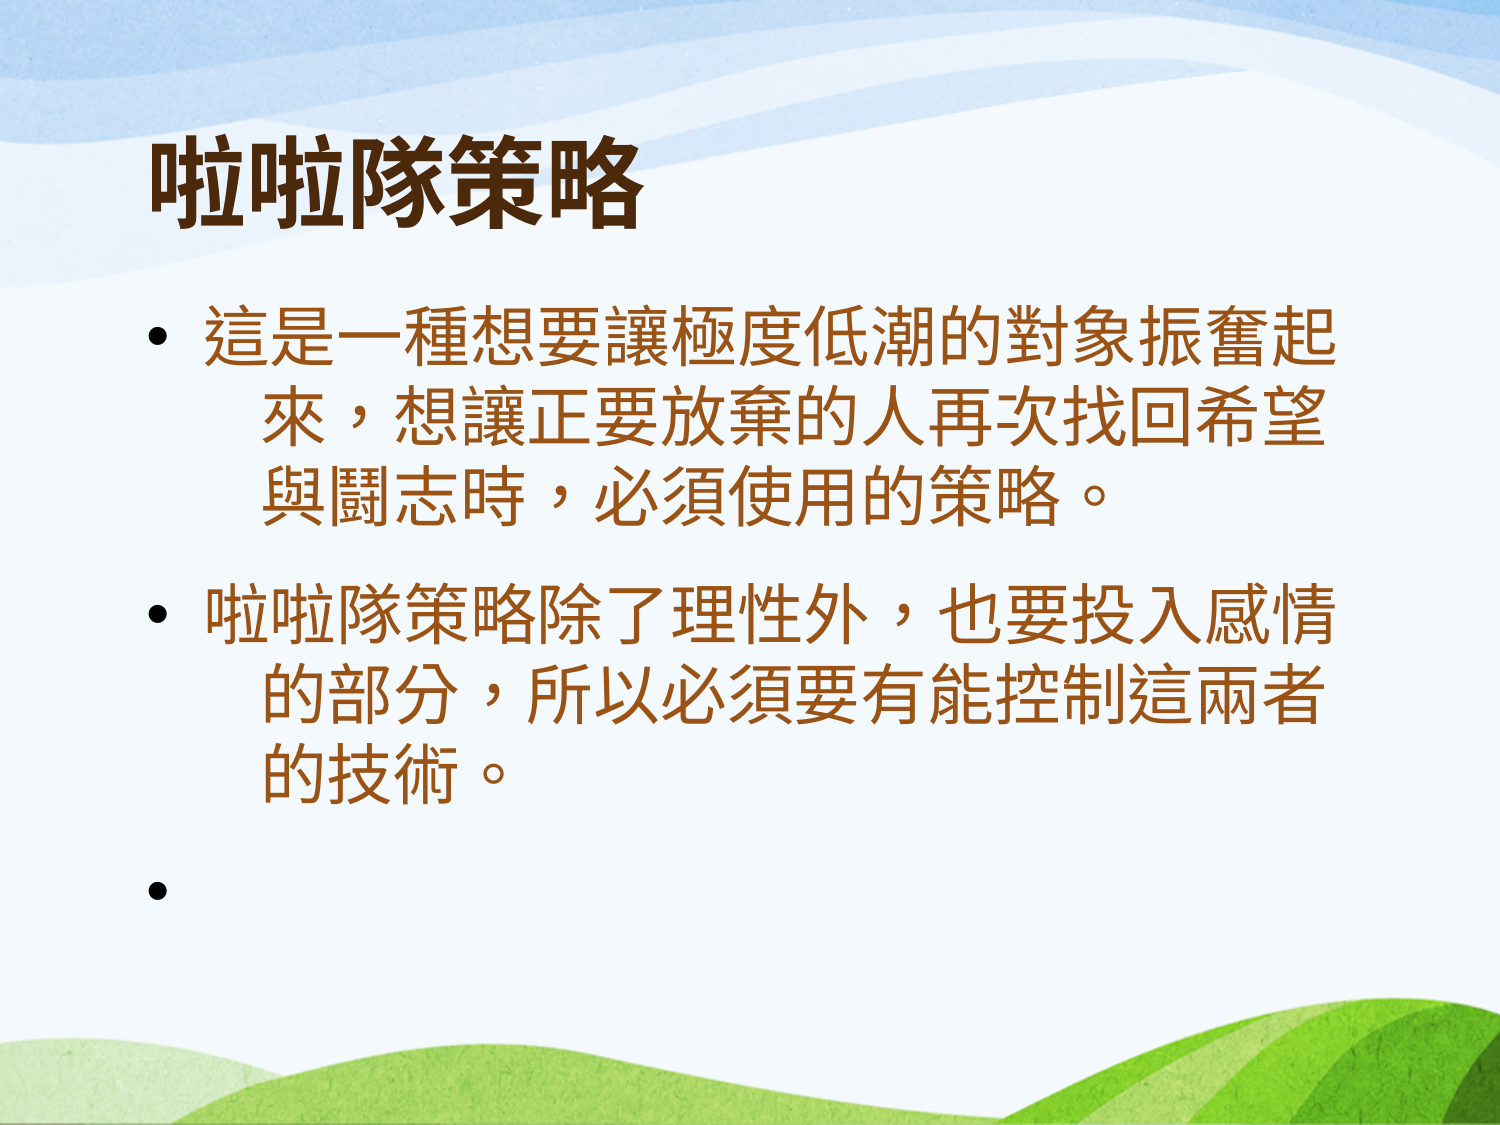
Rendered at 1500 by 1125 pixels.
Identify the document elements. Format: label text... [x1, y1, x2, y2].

list 這是一種想要讓極度低潮的對象振奮起來，想讓正要放棄的人再次找回希望與鬪志時，必須使用的策略。 啦啦隊策略除了理性外，也要投入感情的部分，所以必須要有能控制這兩者的技術。 [131, 287, 1369, 982]
title 啦啦隊策略 [131, 50, 1369, 251]
